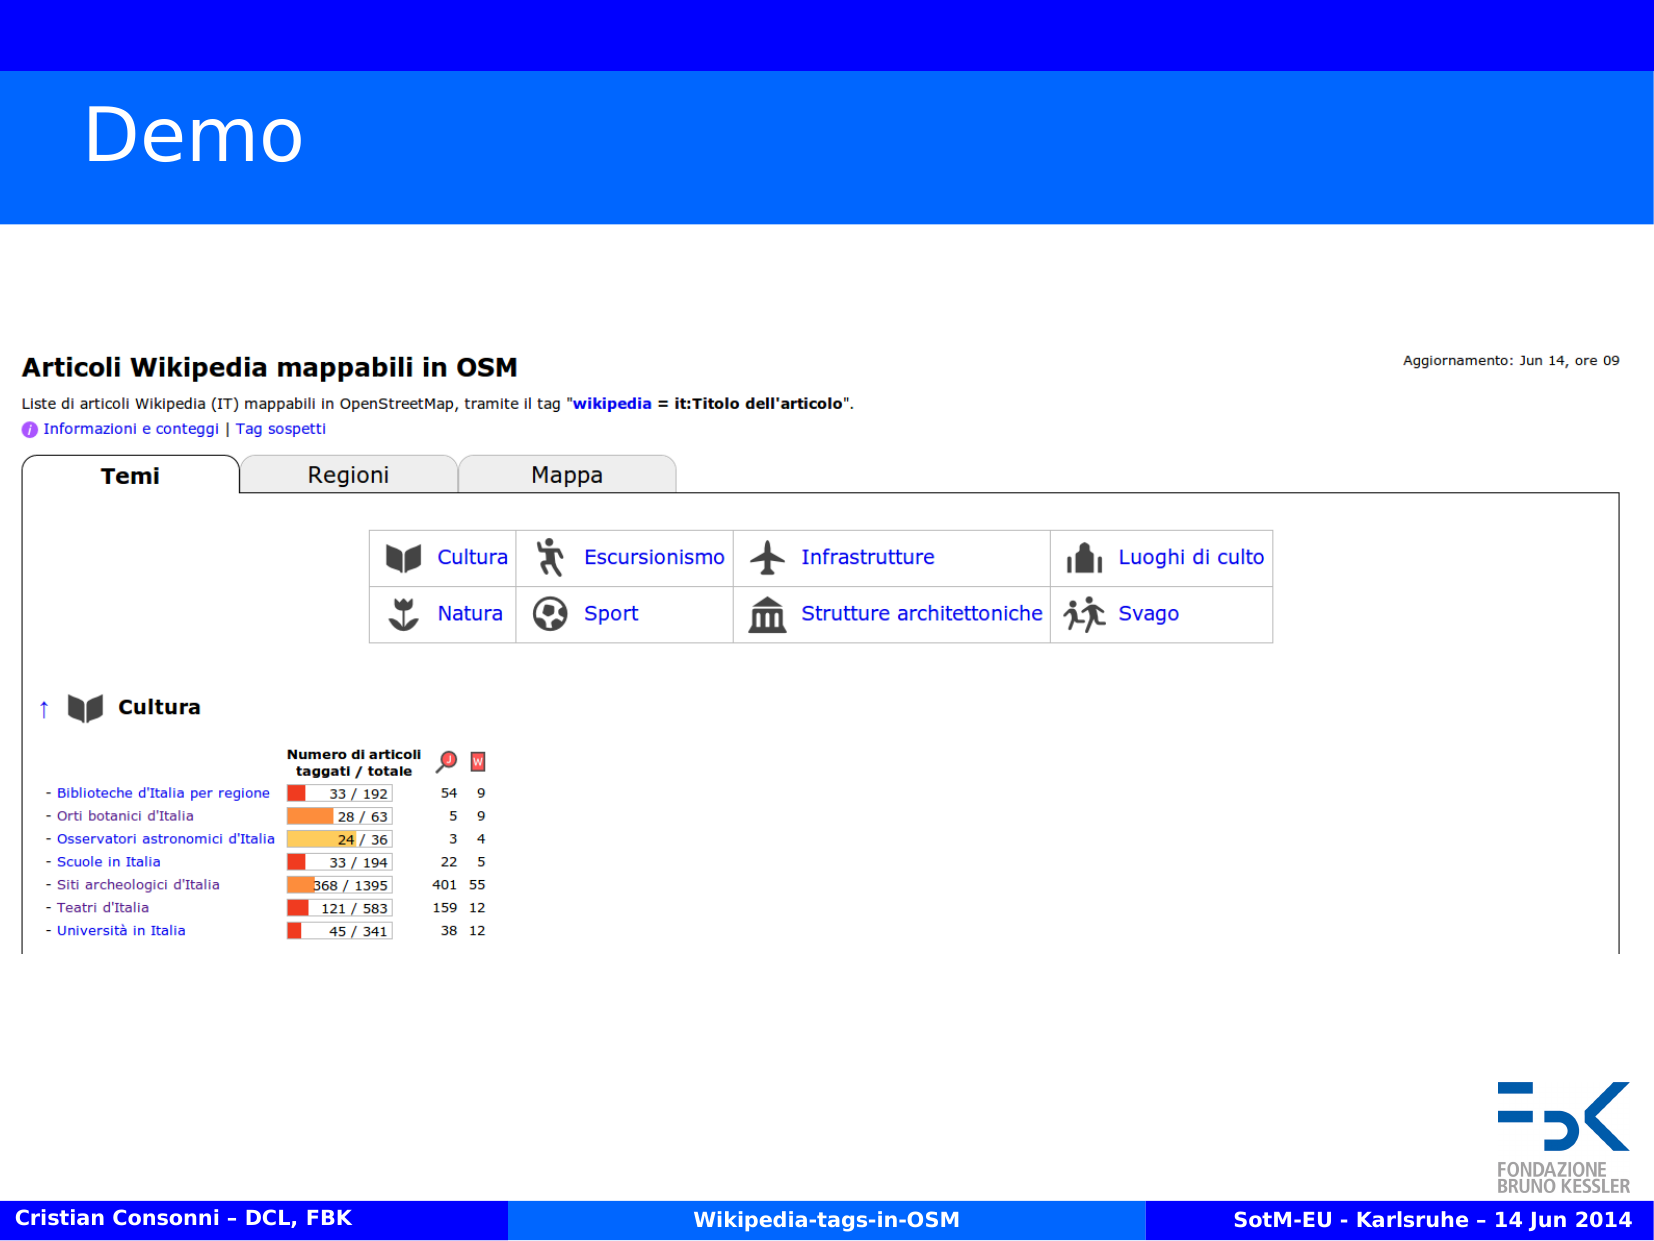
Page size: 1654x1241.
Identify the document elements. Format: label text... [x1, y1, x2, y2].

picture [1498, 1082, 1630, 1193]
picture [7, 337, 1630, 954]
title Demo [82, 92, 1571, 180]
